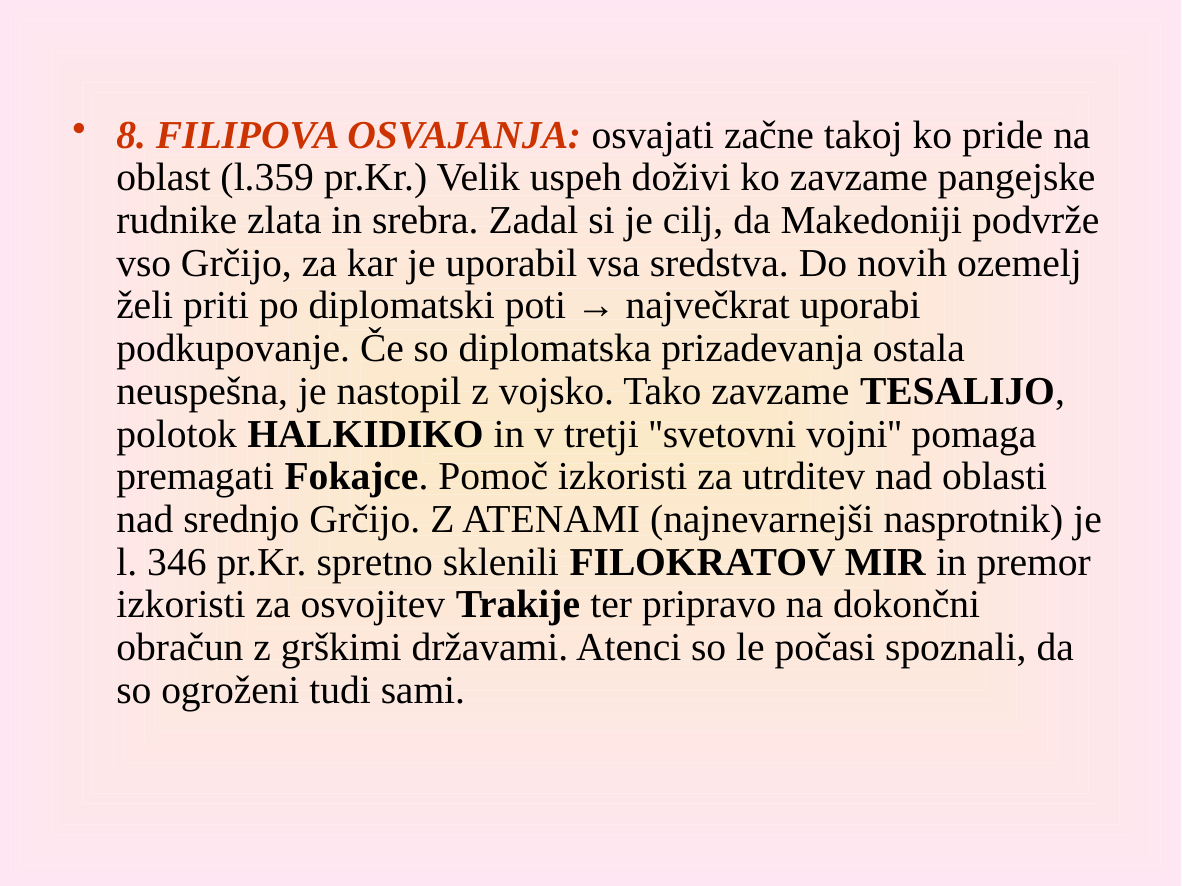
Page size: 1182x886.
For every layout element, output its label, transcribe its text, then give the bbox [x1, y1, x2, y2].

list 8. FILIPOVA OSVAJANJA: osvajati začne takoj ko pride na oblast (l.359 pr.Kr.) Velik uspeh doživi ko zavzame pangejske rudnike zlata in srebra. Zadal si je cilj, da Makedoniji podvrže vso Grčijo, za kar je uporabil vsa sredstva. Do novih ozemelj želi priti po diplomatski poti → največkrat uporabi podkupovanje. Če so diplomatska prizadevanja ostala neuspešna, je nastopil z vojsko. Tako zavzame TESALIJO, polotok HALKIDIKO in v tretji ''svetovni vojni'' pomaga premagati Fokajce. Pomoč izkoristi za utrditev nad oblasti nad srednjo Grčijo. Z ATENAMI (najnevarnejši nasprotnik) je l. 346 pr.Kr. spretno sklenili FILOKRATOV MIR in premor izkoristi za osvojitev Trakije ter pripravo na dokončni obračun z grškimi državami. Atenci so le počasi spoznali, da so ogroženi tudi sami. [60, 108, 1124, 750]
